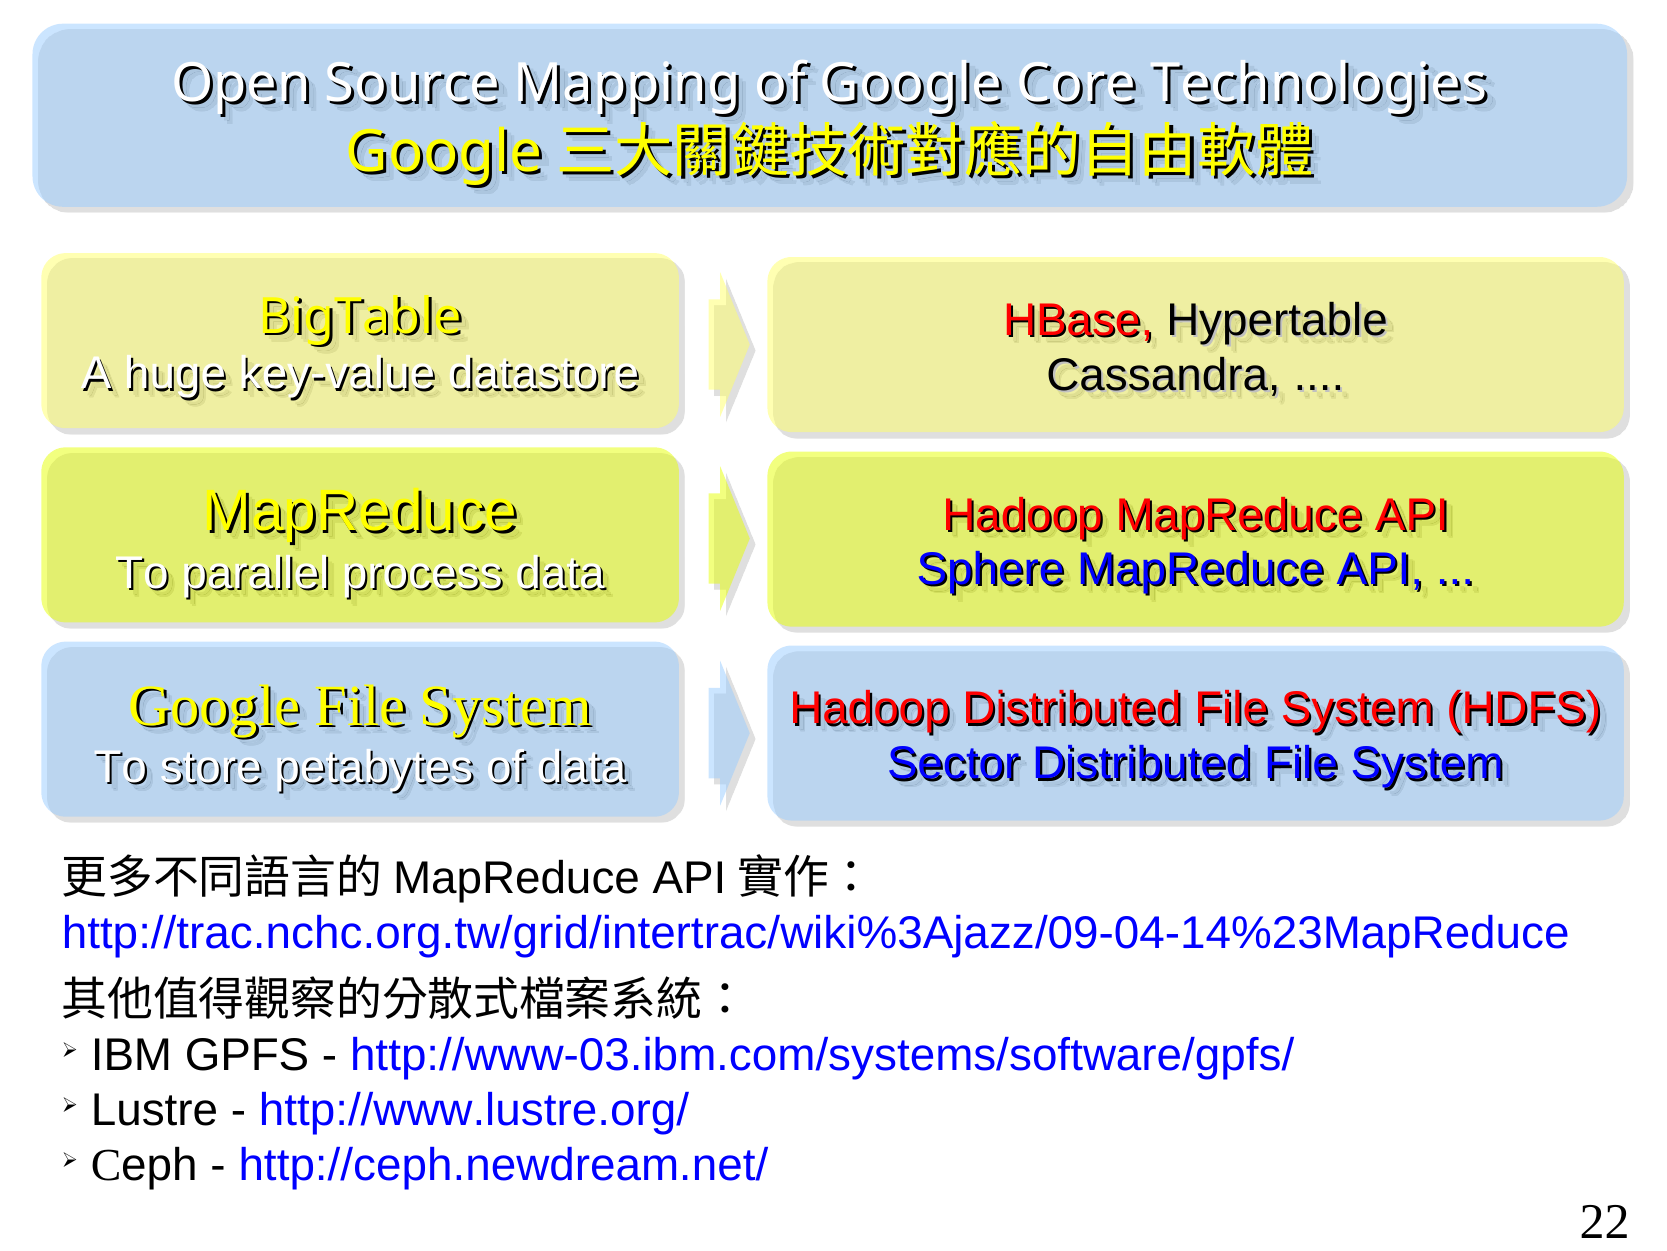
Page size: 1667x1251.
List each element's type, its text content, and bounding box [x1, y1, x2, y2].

text_box [708, 466, 750, 611]
text_box Hadoop Distributed File System (HDFS) Sector Distributed File System [767, 645, 1624, 821]
text_box Open Source Mapping of Google Core Technologies Google三大關鍵技術對應的自由軟體 [32, 23, 1628, 207]
text_box BigTable A huge key-value datastore [41, 253, 679, 429]
text_box 更多不同語言的MapReduce API實作： http://trac.nchc.org.tw/grid/intertrac/wiki%3Ajazz/09-04-14%23MapReduce 其他值得觀察的分散式檔案系統： IBM GPFS - http://www-03.ibm.com/systems/software/gpfs/ Lustre - http://www.lustre.org/ Ceph - http://ceph.newdream.net/ [47, 840, 1642, 1198]
text_box [708, 272, 750, 417]
text_box MapReduce To parallel process data [41, 447, 679, 623]
text_box Hadoop MapReduce API Sphere MapReduce API, ... [767, 451, 1624, 627]
text_box [708, 660, 750, 806]
text_box Google File System To store petabytes of data [41, 641, 679, 817]
text_box HBase, Hypertable Cassandra, .... [767, 257, 1624, 433]
